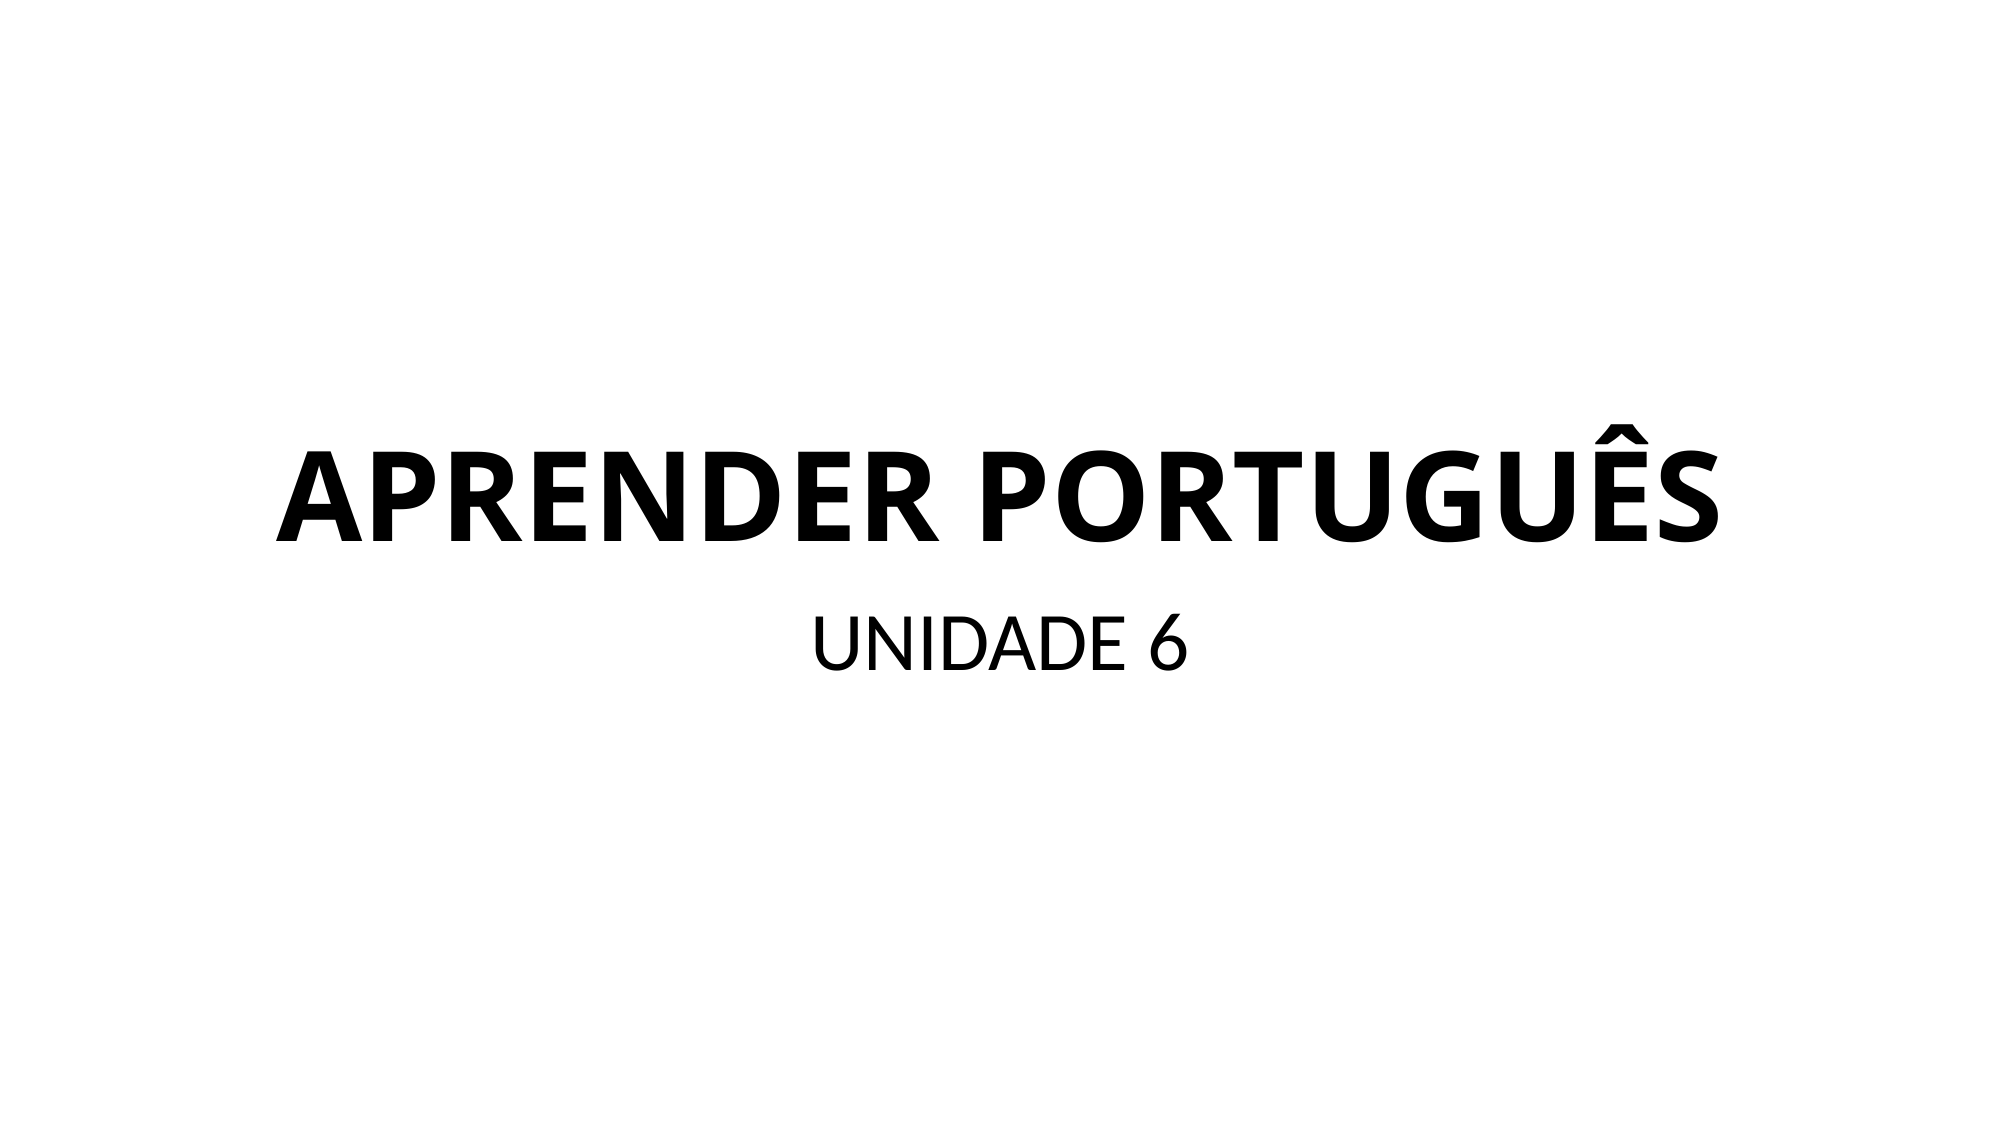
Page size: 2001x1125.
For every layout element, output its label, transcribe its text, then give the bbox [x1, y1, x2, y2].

title APRENDER PORTUGUÊS [249, 184, 1750, 576]
subtitle UNIDADE 6 [249, 590, 1750, 863]
